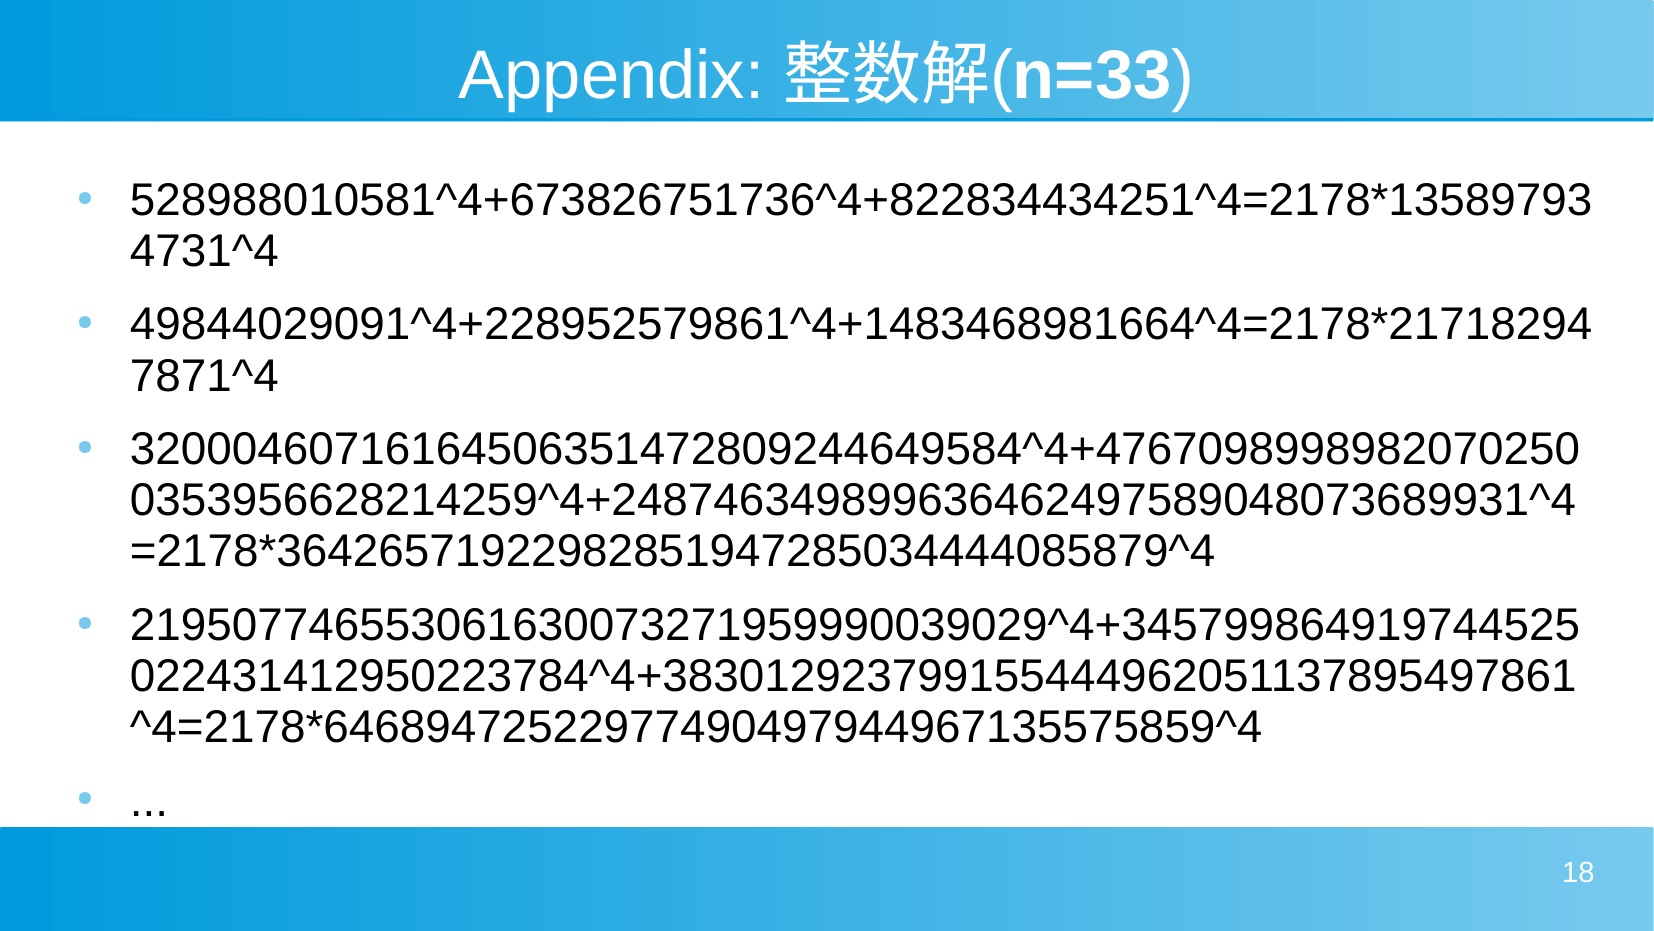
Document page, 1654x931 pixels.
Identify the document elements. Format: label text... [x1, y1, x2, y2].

list 528988010581^4+673826751736^4+822834434251^4=2178*135897934731^4 49844029091^4+228952579861^4+1483468981664^4=2178*217182947871^4 32000460716164506351472809244649584^4+47670989989820702500353956628214259^4+248746349899636462497589048073689931^4=2178*36426571922982851947285034444085879^4 219507746553061630073271959990039029^4+345799864919744525022431412950223784^4+383012923799155444962051137895497861^4=2178*64689472522977490497944967135575859^4 ... [59, 137, 1595, 798]
title Appendix: 整数解(n=33) [59, 29, 1595, 108]
